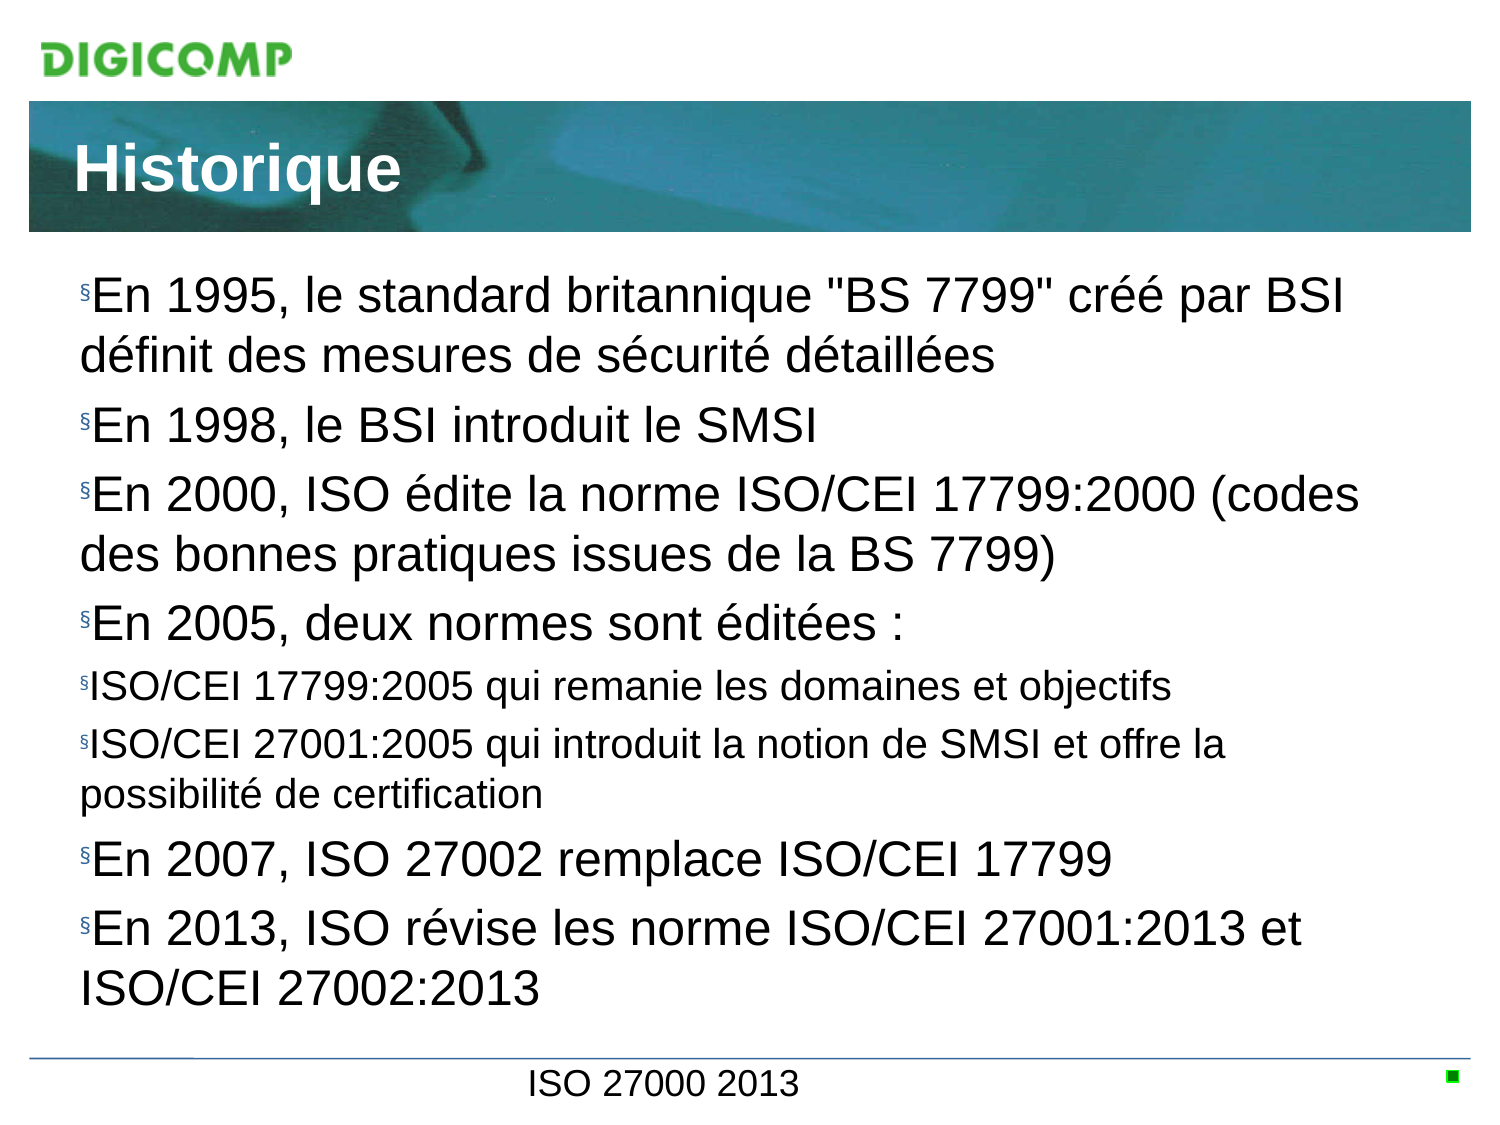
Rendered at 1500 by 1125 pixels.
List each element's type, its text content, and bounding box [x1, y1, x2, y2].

list En 1995, le standard britannique "BS 7799" créé par BSI définit des mesures de sécurité détaillées En 1998, le BSI introduit le SMSI En 2000, ISO édite la norme ISO/CEI 17799:2000 (codes des bonnes pratiques issues de la BS 7799) En 2005, deux normes sont éditées : ISO/CEI 17799:2005 qui remanie les domaines et objectifs ISO/CEI 27001:2005 qui introduit la notion de SMSI et offre la possibilité de certification En 2007, ISO 27002 remplace ISO/CEI 17799 En 2013, ISO révise les norme ISO/CEI 27001:2013 et ISO/CEI 27002:2013 [64, 255, 1424, 1047]
text_box ISO 27000 2013 [512, 1051, 988, 1118]
title Historique [58, 117, 1429, 212]
text_box [1446, 1070, 1459, 1083]
